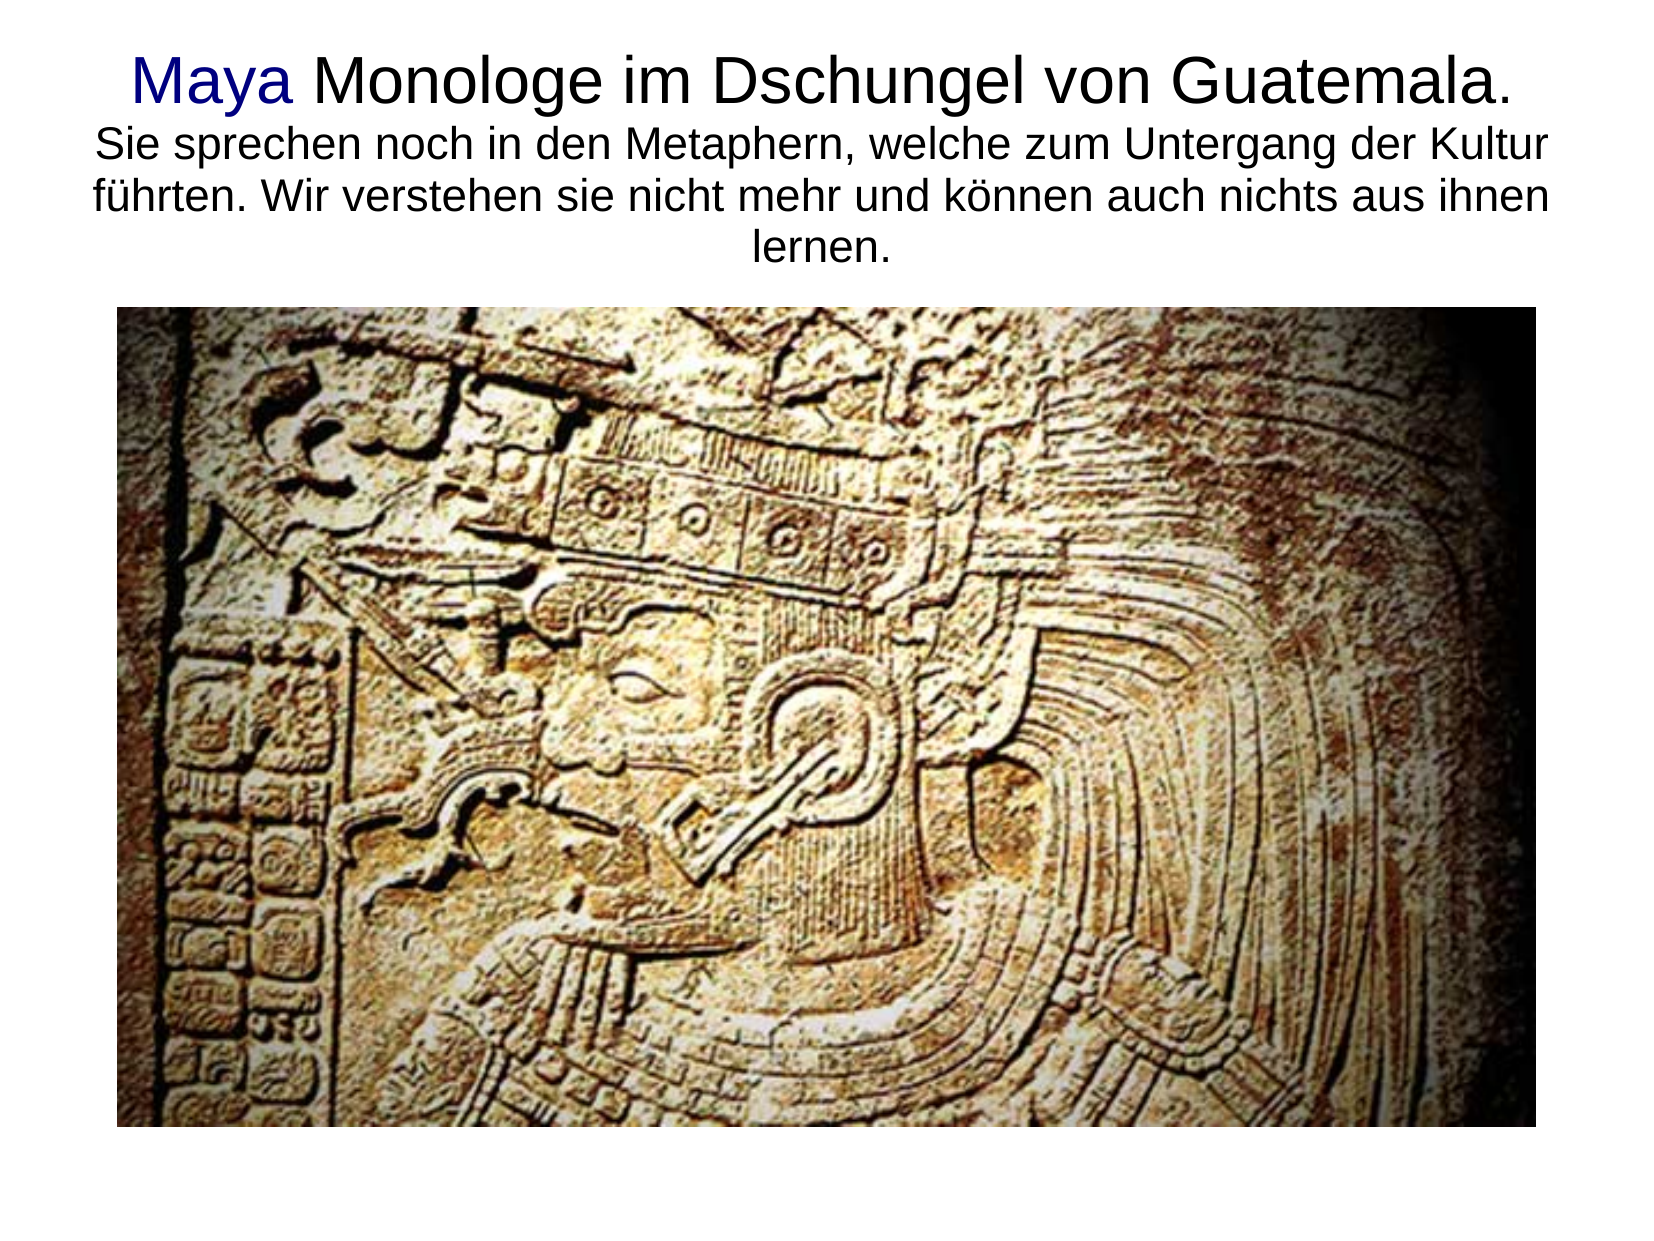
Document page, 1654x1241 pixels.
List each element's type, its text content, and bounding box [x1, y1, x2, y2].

picture [117, 307, 1536, 1127]
title Maya Monologe im Dschungel von Guatemala. Sie sprechen noch in den Metaphern, welche zum Untergang der Kultur führten. Wir verstehen sie nicht mehr und können auch nichts aus ihnen lernen. [78, 43, 1567, 272]
